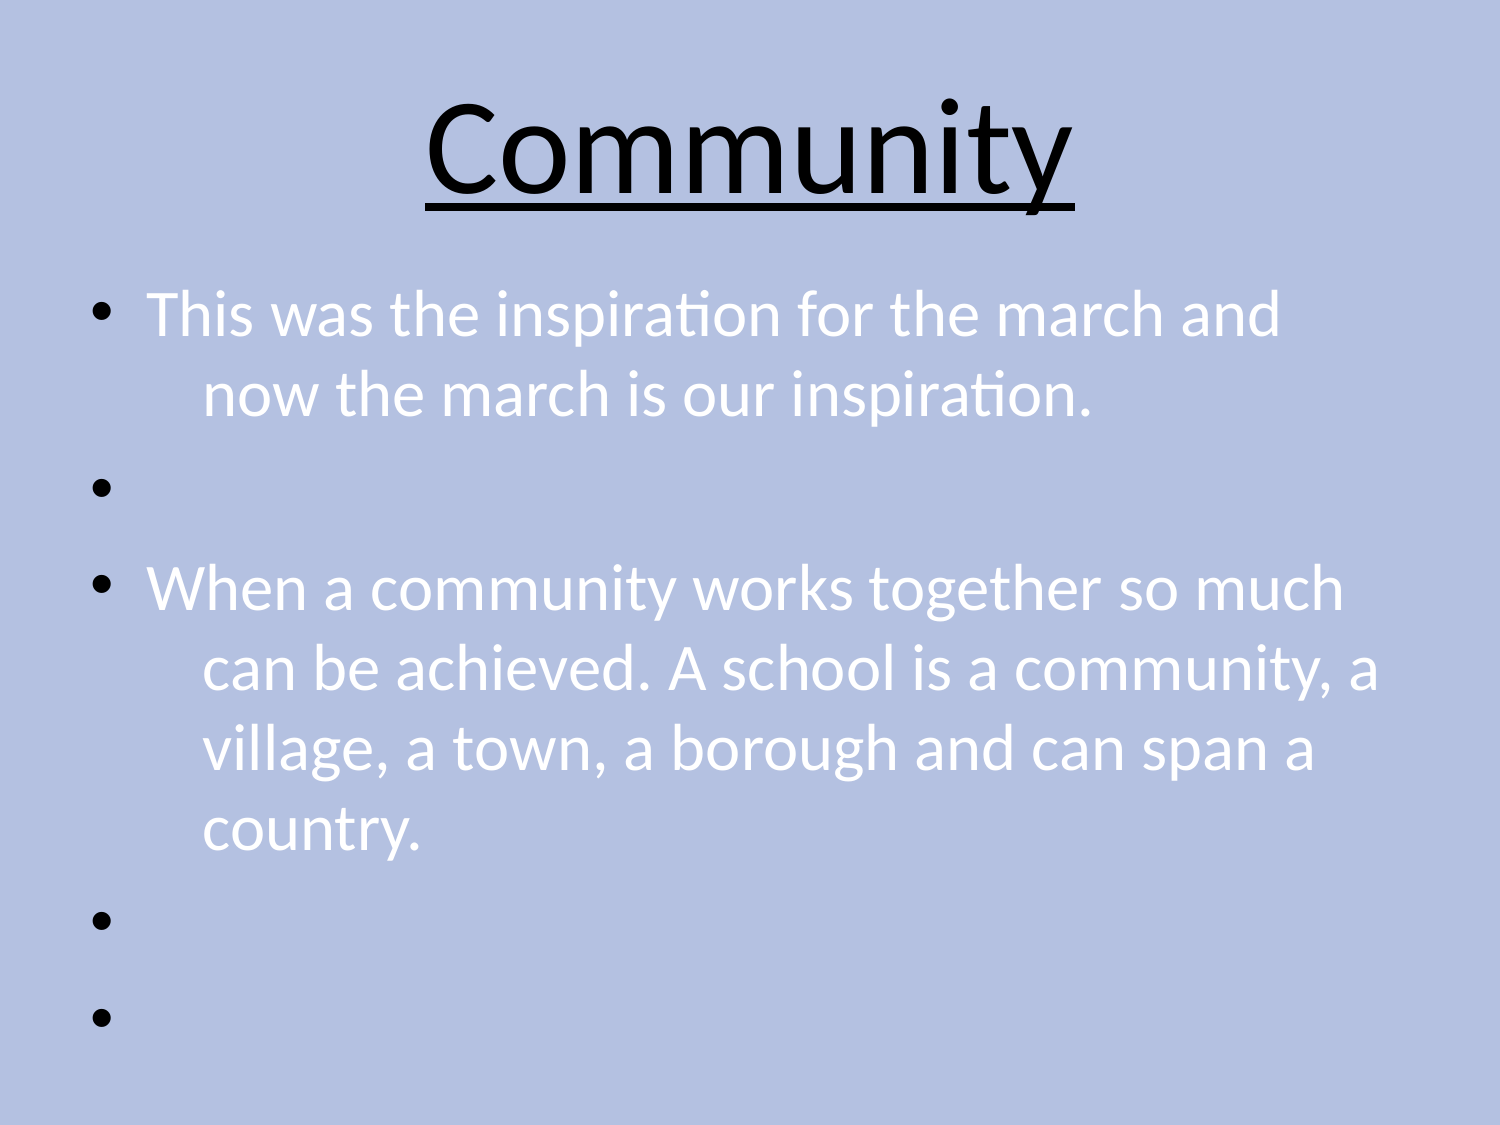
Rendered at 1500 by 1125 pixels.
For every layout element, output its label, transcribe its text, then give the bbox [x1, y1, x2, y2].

title Community [75, 45, 1426, 233]
list This was the inspiration for the march and now the march is our inspiration. When a community works together so much can be achieved. A school is a community, a village, a town, a borough and can span a country. [75, 262, 1426, 1005]
